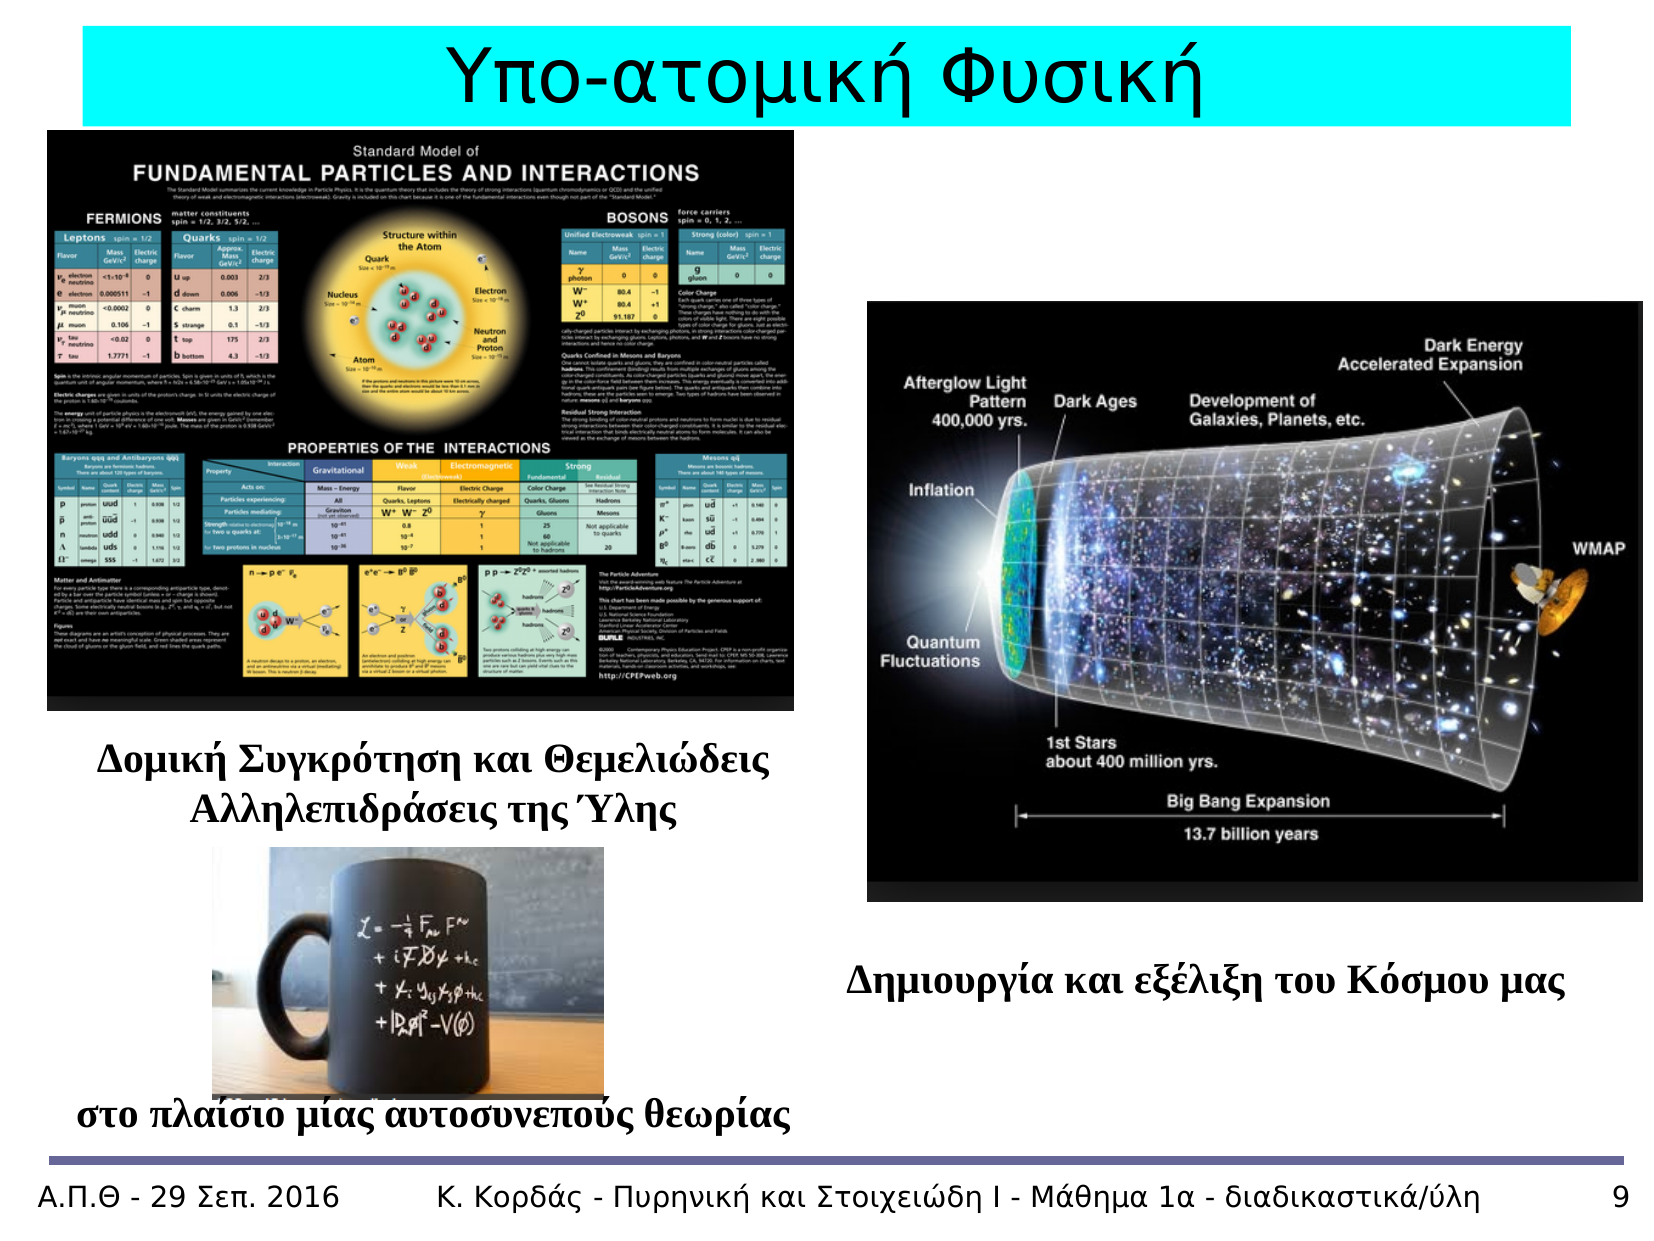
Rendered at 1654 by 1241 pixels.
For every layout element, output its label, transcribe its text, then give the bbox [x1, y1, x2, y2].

picture [47, 130, 794, 711]
picture [212, 847, 604, 1077]
text_box Δομική Συγκρότηση και Θεμελιώδεις Αλληλεπιδράσεις της Ύλης [47, 723, 819, 840]
text_box Δημιουργία και εξέλιξη του Κόσμου μας [785, 943, 1627, 1010]
text_box στο πλαίσιο μίας αυτοσυνεπούς θεωρίας [47, 1077, 819, 1144]
picture [867, 301, 1643, 902]
title Υπο-ατομική Φυσική [82, 25, 1571, 127]
